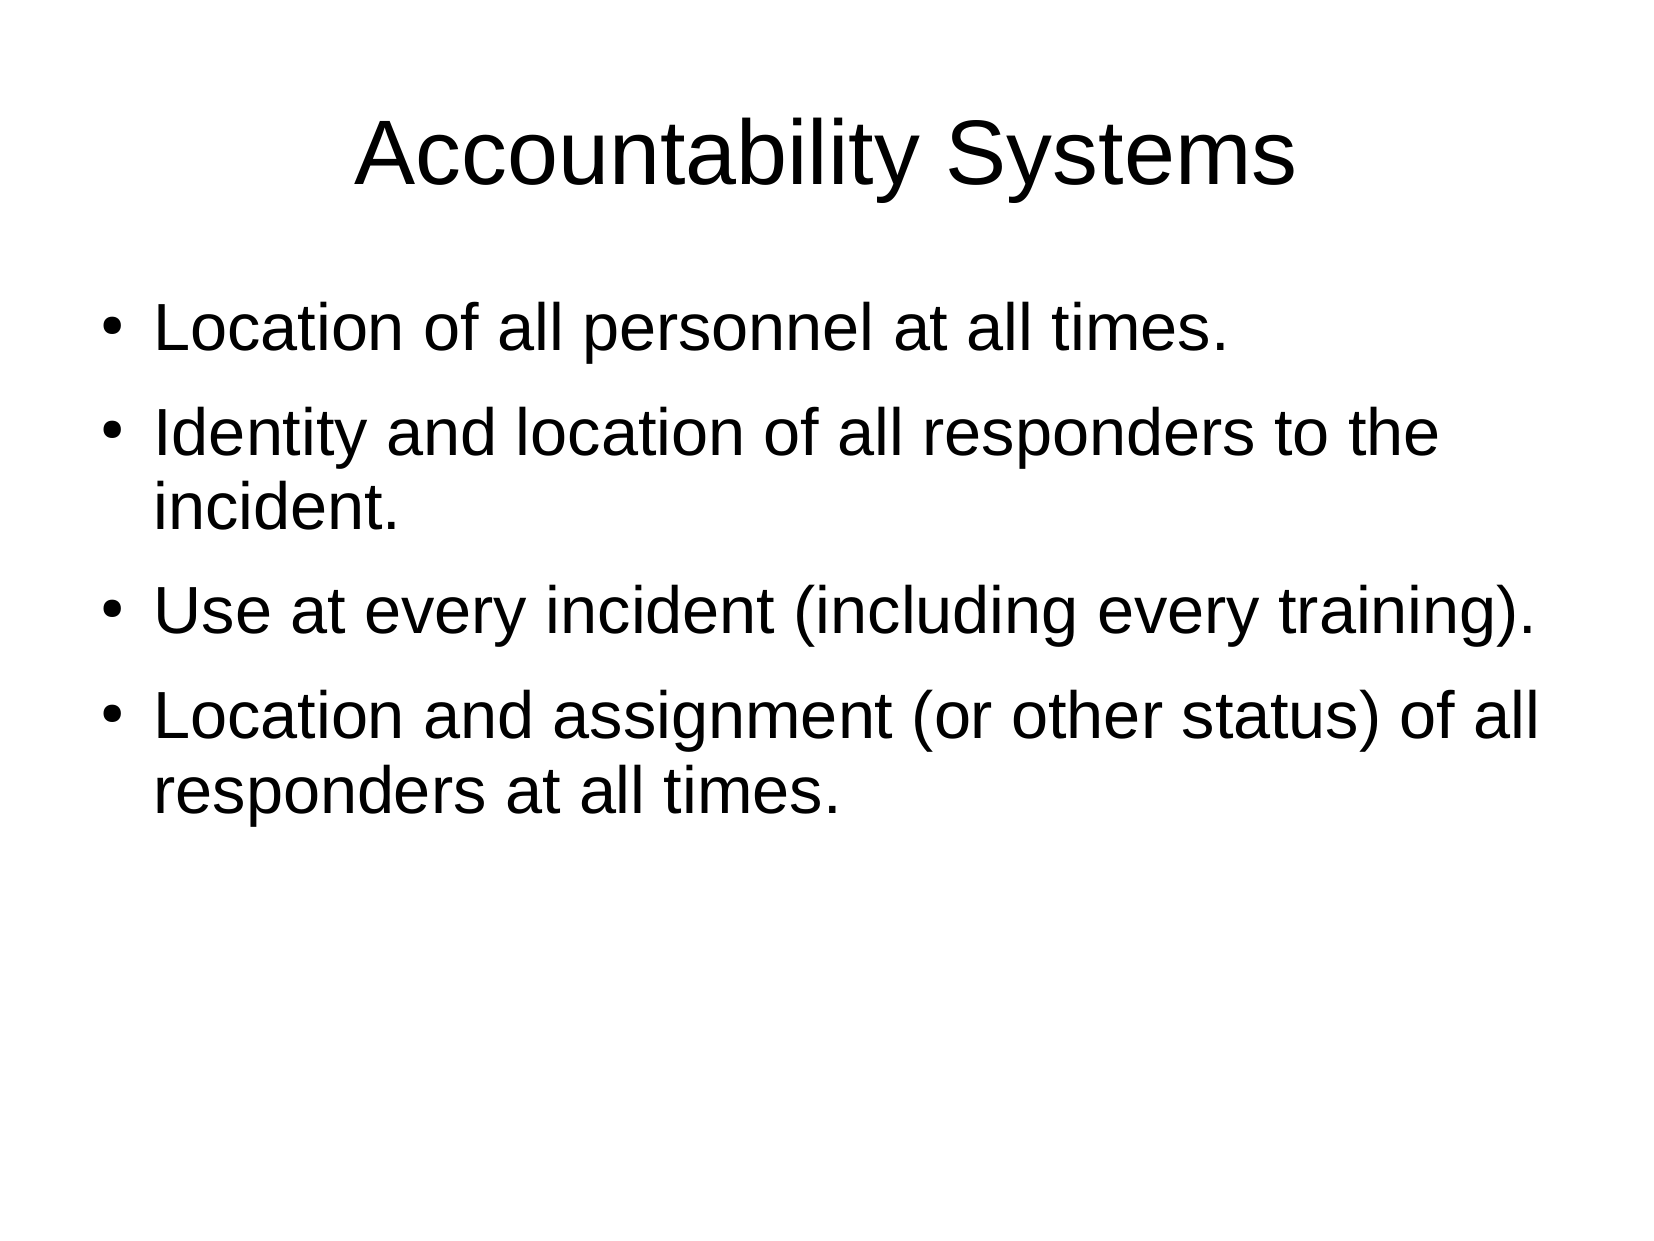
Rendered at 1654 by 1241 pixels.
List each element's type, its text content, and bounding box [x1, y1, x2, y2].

list Location of all personnel at all times. Identity and location of all responders to the incident. Use at every incident (including every training). Location and assignment (or other status) of all responders at all times. [82, 290, 1571, 1010]
title Accountability Systems [82, 49, 1571, 257]
